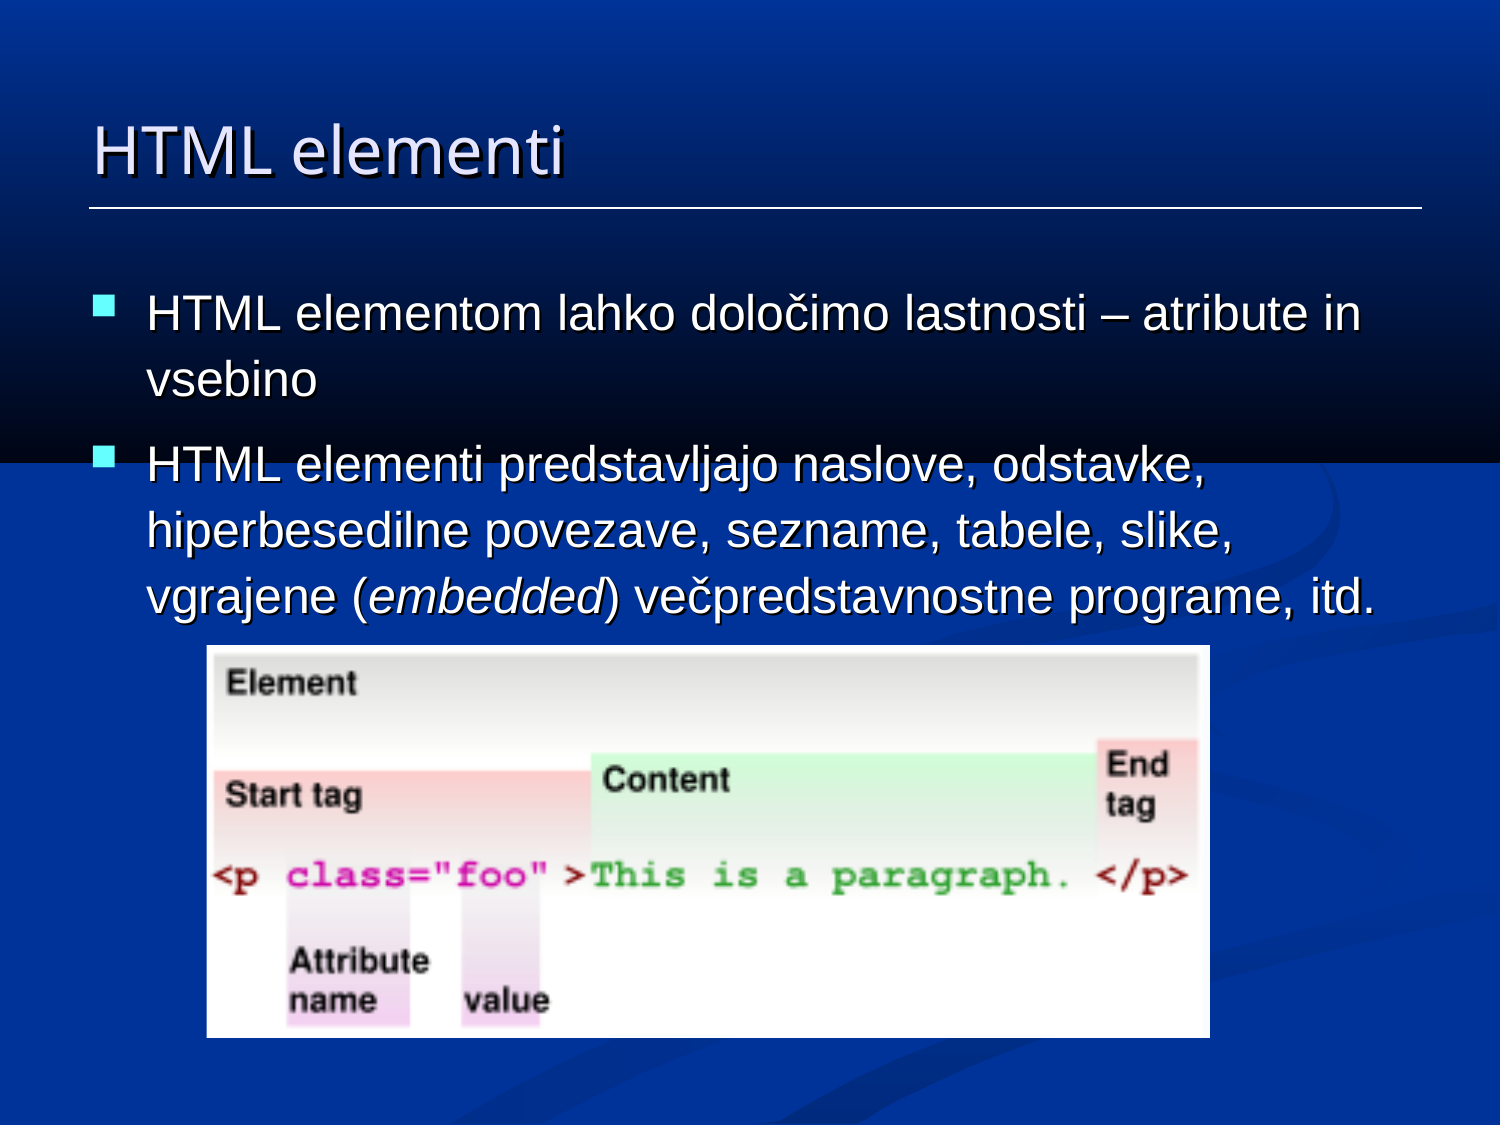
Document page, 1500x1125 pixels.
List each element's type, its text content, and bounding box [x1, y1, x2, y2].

text_box HTML elementi [76, 54, 1459, 242]
picture [206, 645, 1211, 1038]
text_box HTML elementom lahko določimo lastnosti – atribute in vsebino HTML elementi predstavljajo naslove, odstavke, hiperbesedilne povezave, sezname, tabele, slike, vgrajene (embedded) večpredstavnostne programe, itd. [75, 267, 1436, 977]
